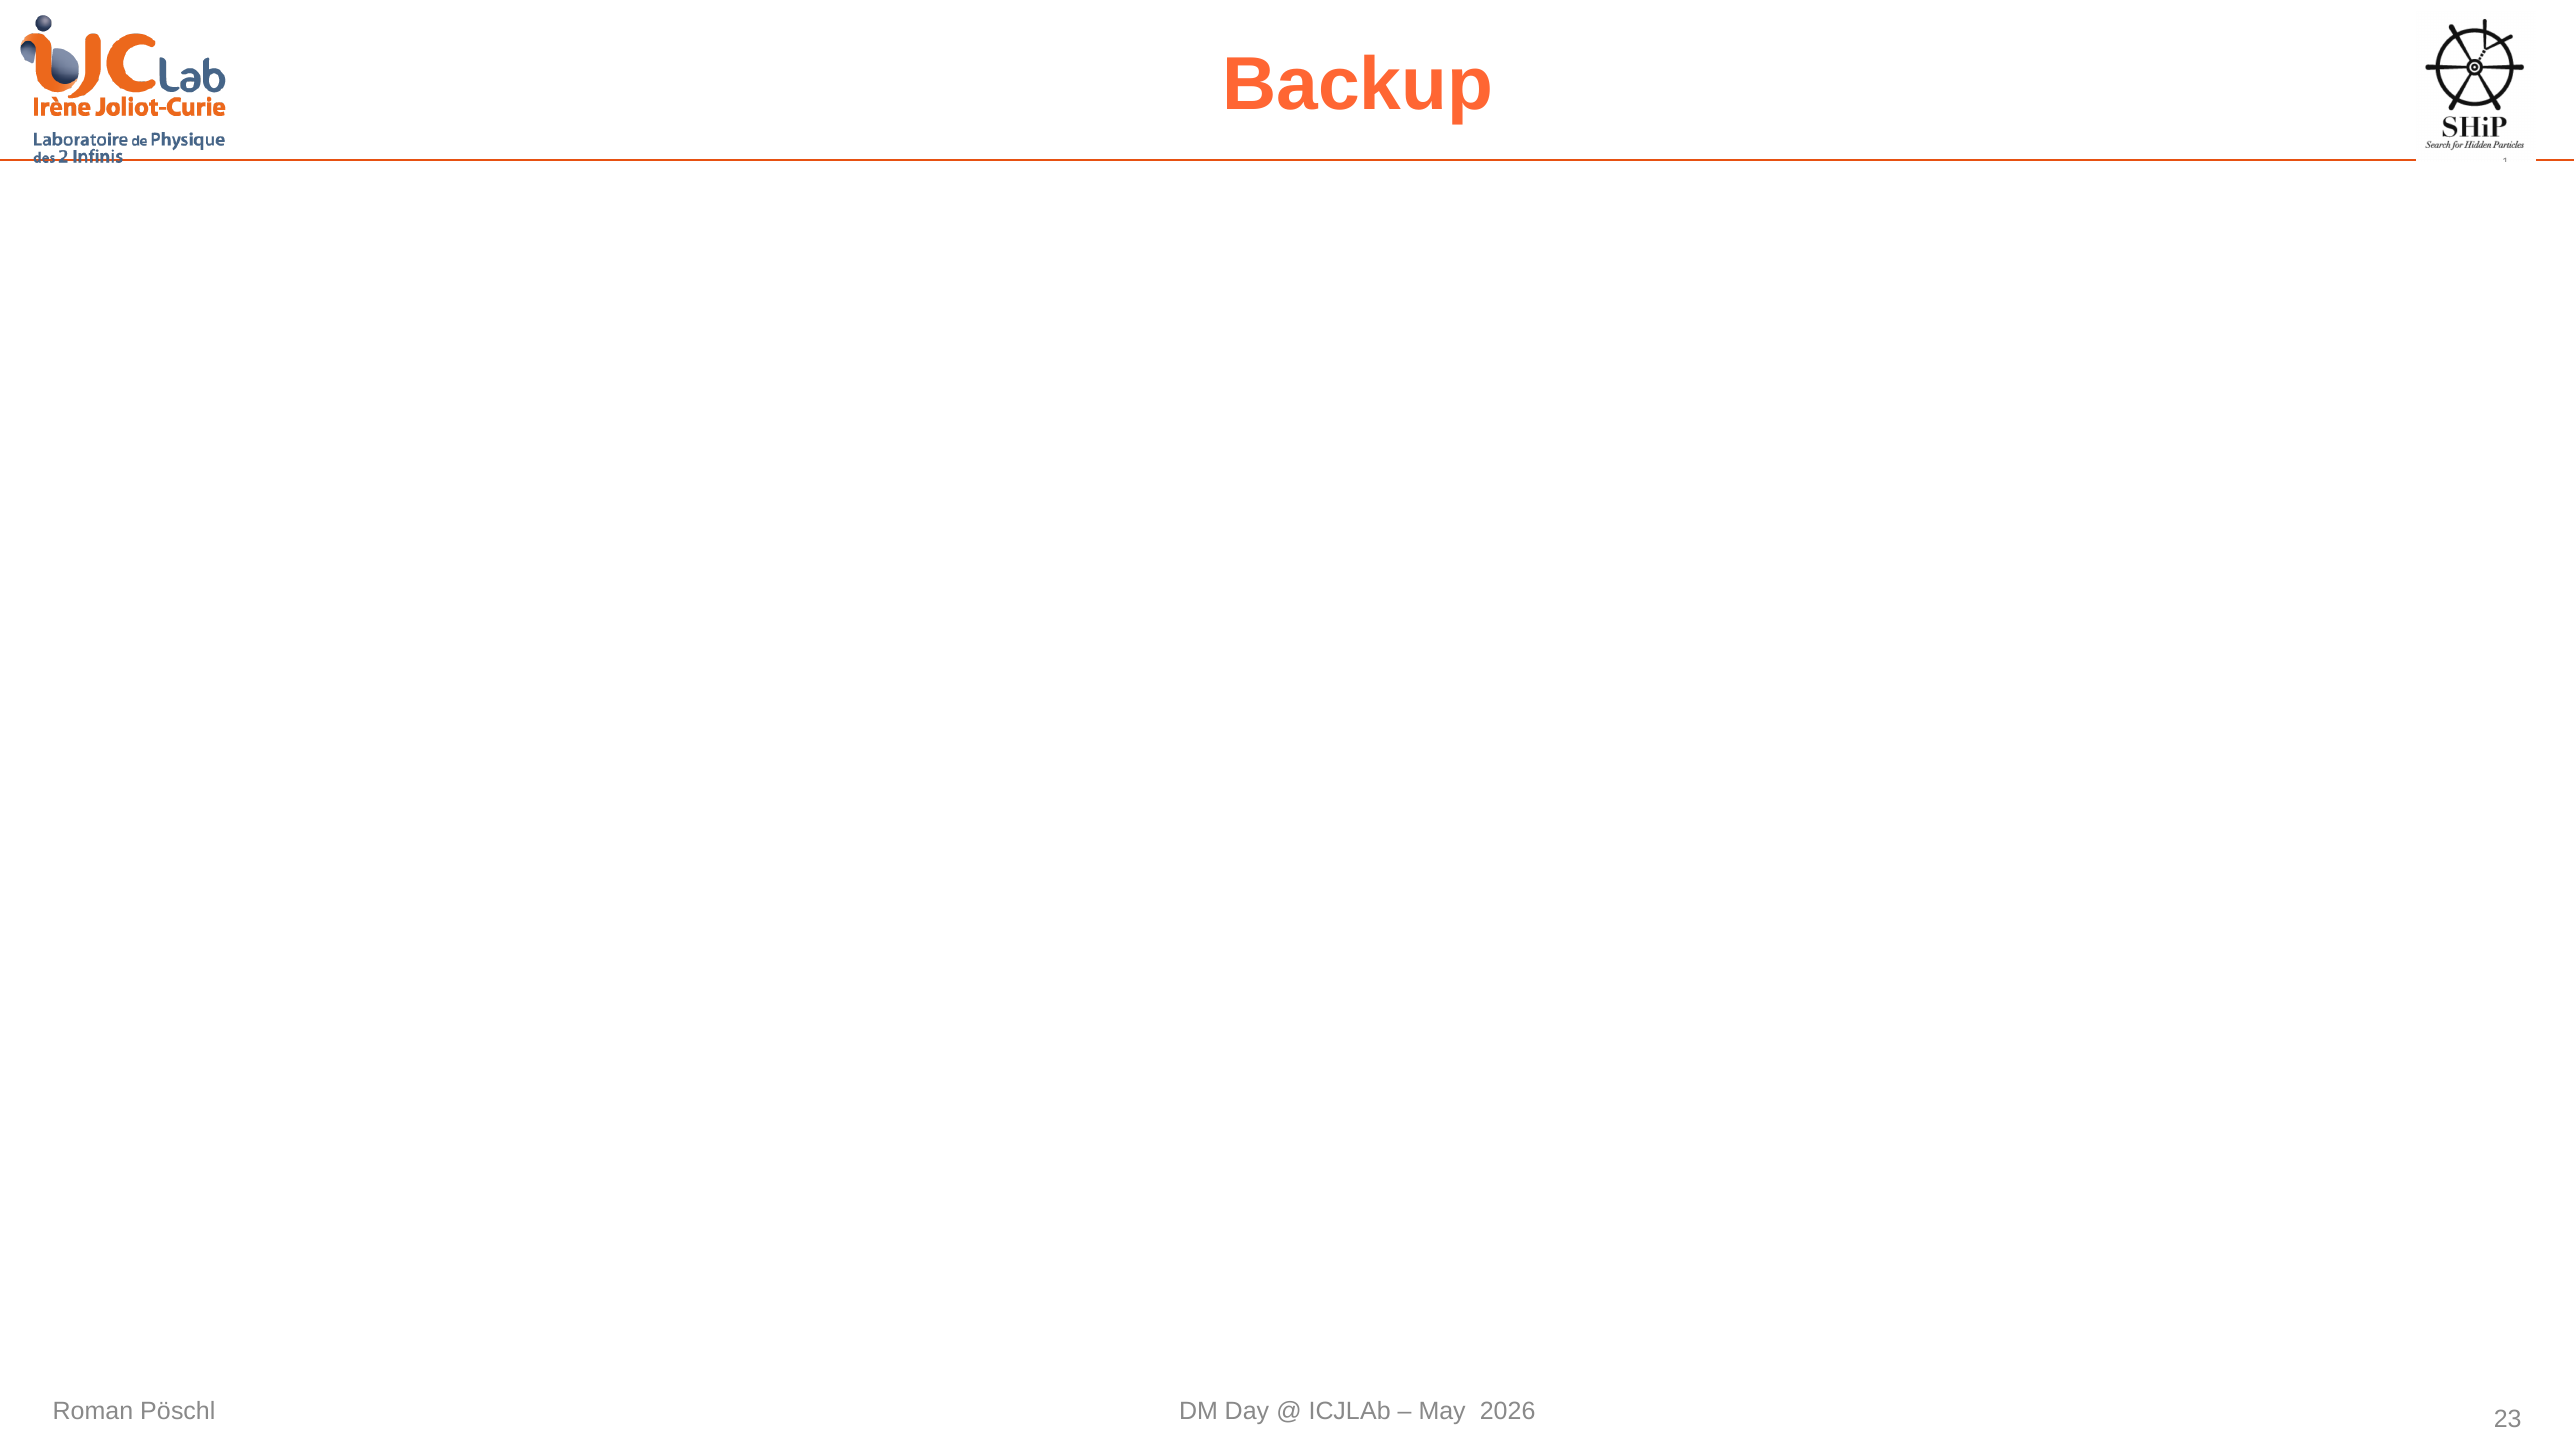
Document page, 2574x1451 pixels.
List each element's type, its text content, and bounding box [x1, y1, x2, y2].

title Backup [199, 34, 2517, 132]
picture [4, 0, 241, 178]
picture [2416, 11, 2536, 162]
